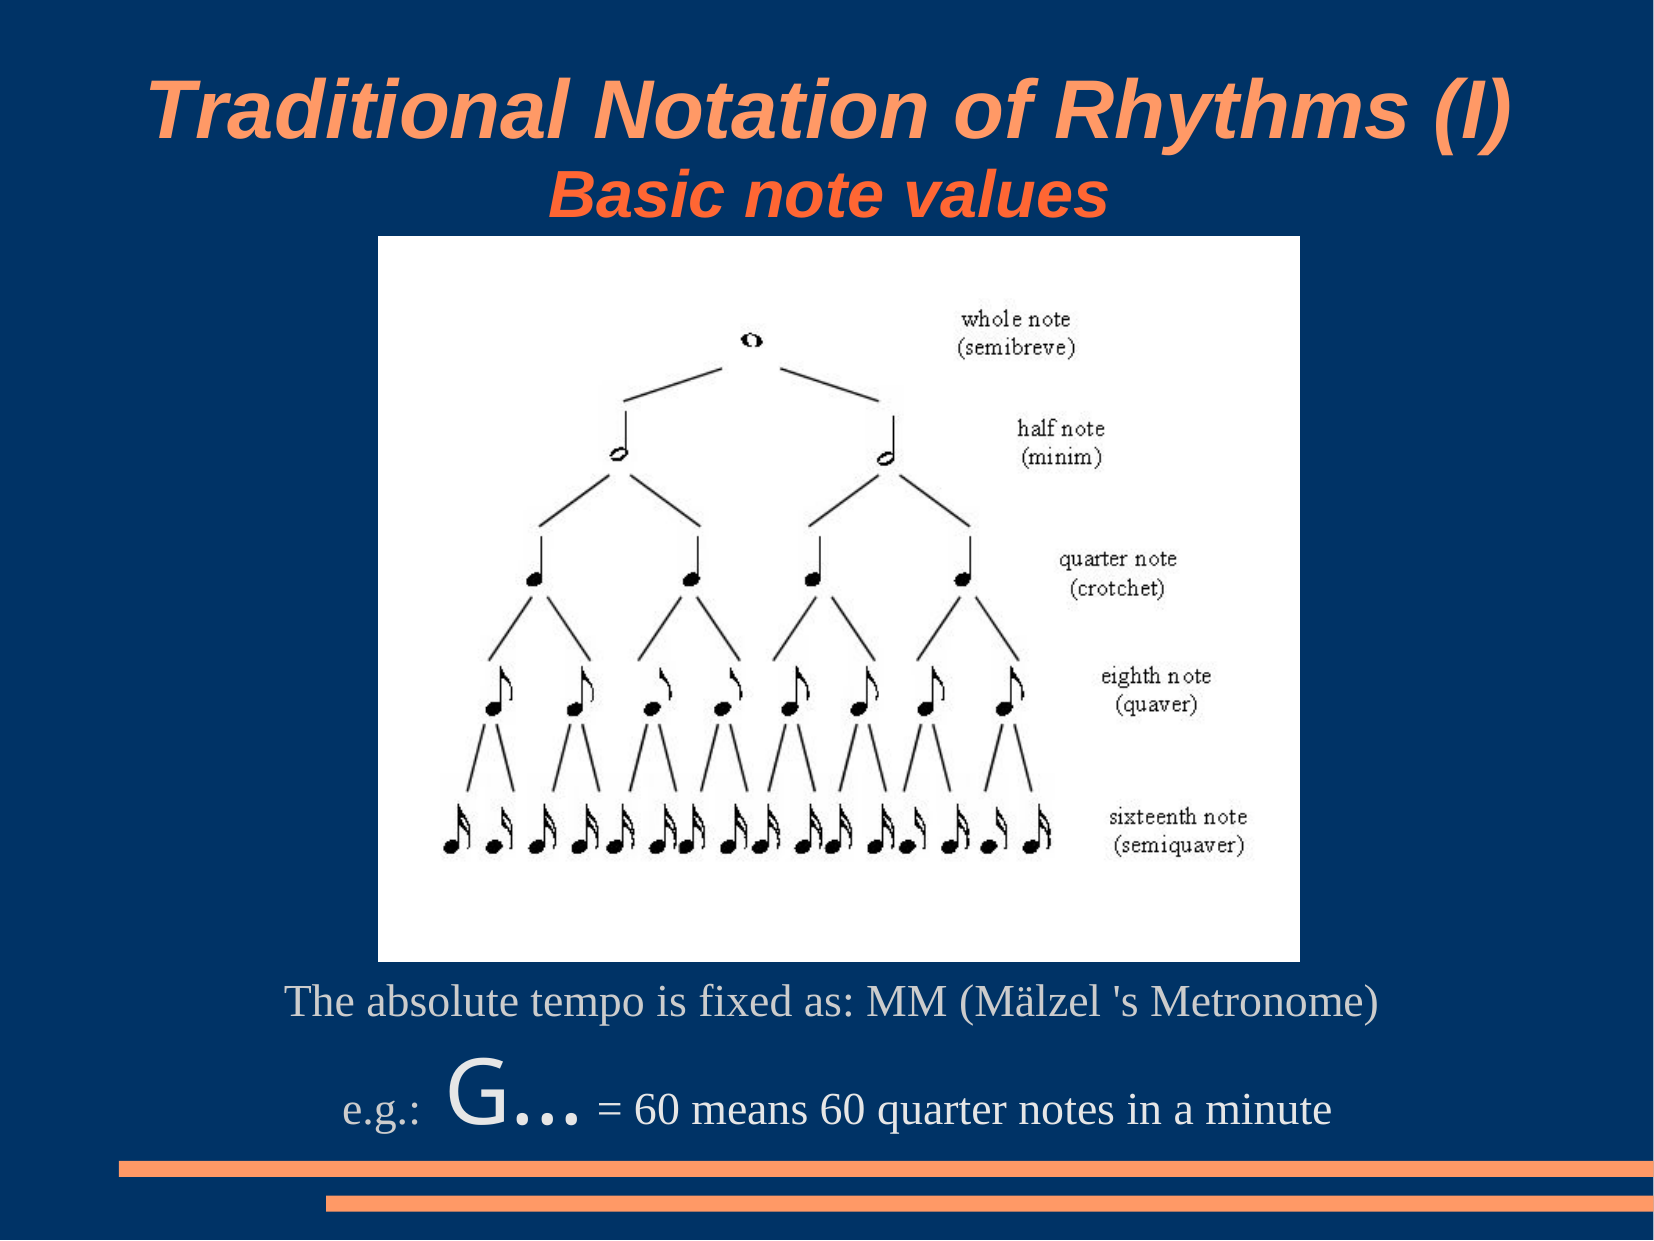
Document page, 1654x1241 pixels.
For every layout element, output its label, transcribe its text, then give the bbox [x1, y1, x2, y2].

picture [378, 236, 1300, 962]
subtitle The absolute tempo is fixed as: MM (Mälzel 's Metronome) e.g.: G... = 60 means 60 quarter notes in a minute [118, 984, 1558, 1143]
title Traditional Notation of Rhythms (I) Basic note values [123, 29, 1536, 266]
